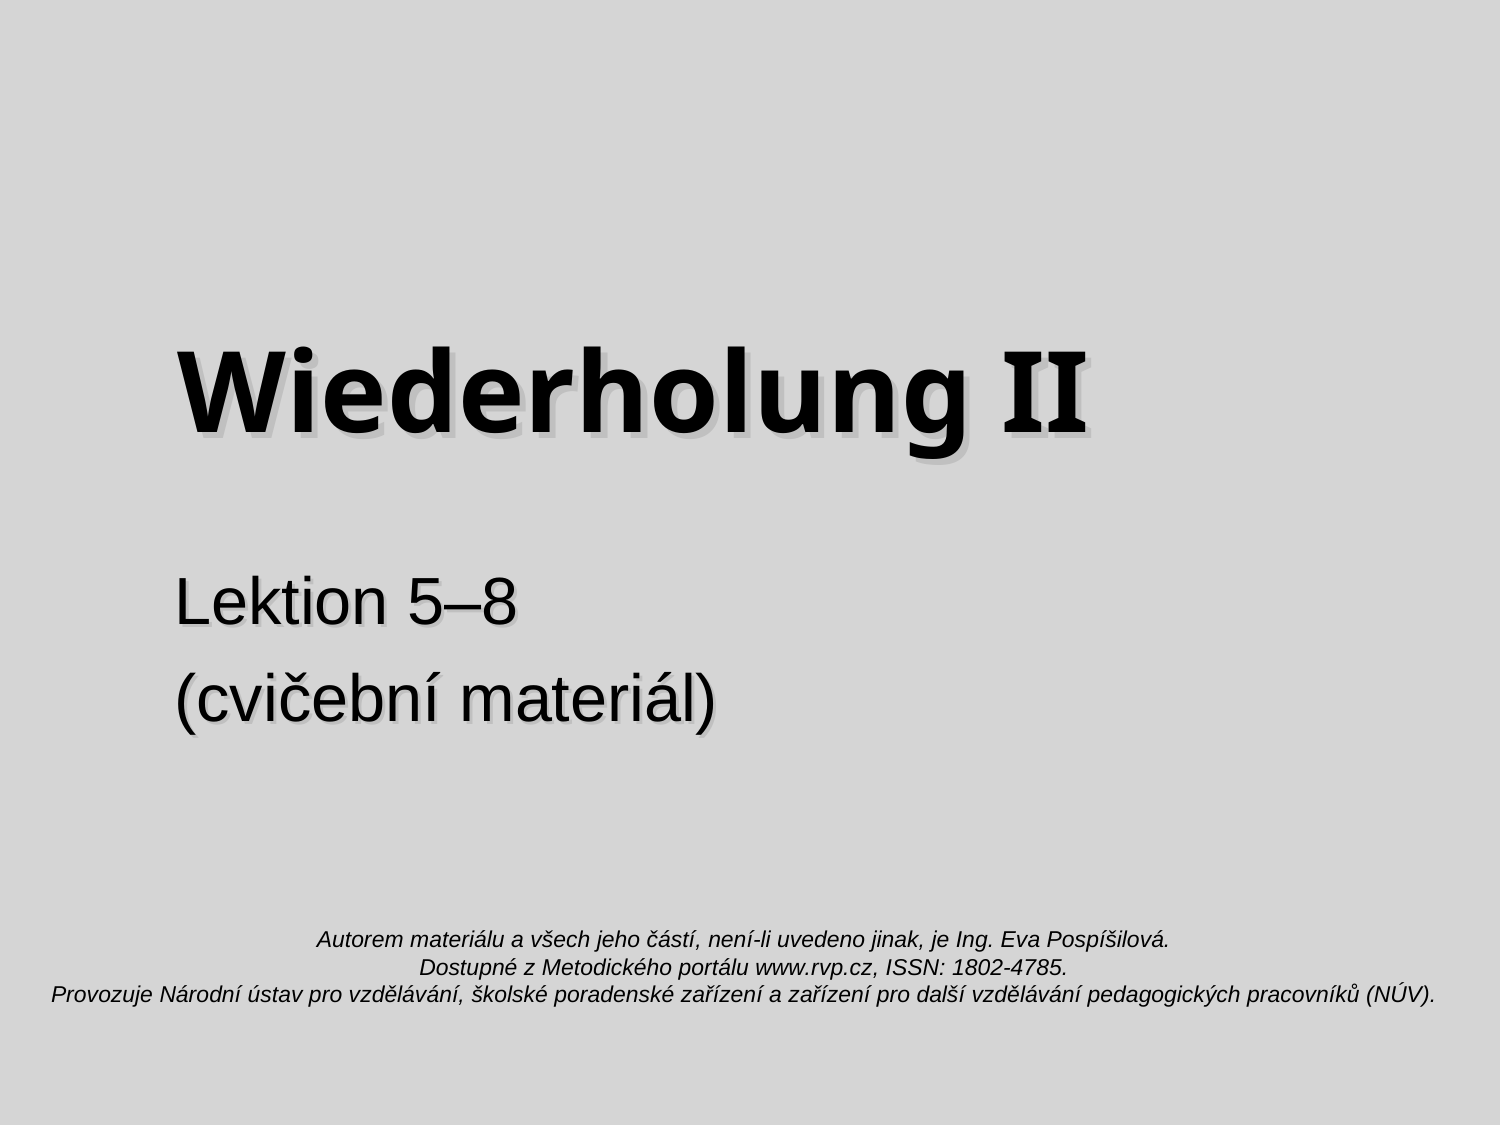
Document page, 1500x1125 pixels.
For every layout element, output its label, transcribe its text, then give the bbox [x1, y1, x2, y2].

text_box Lektion 5–8 (cvičební materiál) [159, 550, 1272, 783]
text_box Autorem materiálu a všech jeho částí, není-li uvedeno jinak, je Ing. Eva Pospíšilová. Dostupné z Metodického portálu www.rvp.cz, ISSN: 1802-4785. Provozuje Národní ústav pro vzdělávání, školské poradenské zařízení a zařízení pro další vzdělávání pedagogických pracovníků (NÚV). [29, 916, 1459, 1015]
title Wiederholung II [162, 312, 1438, 598]
